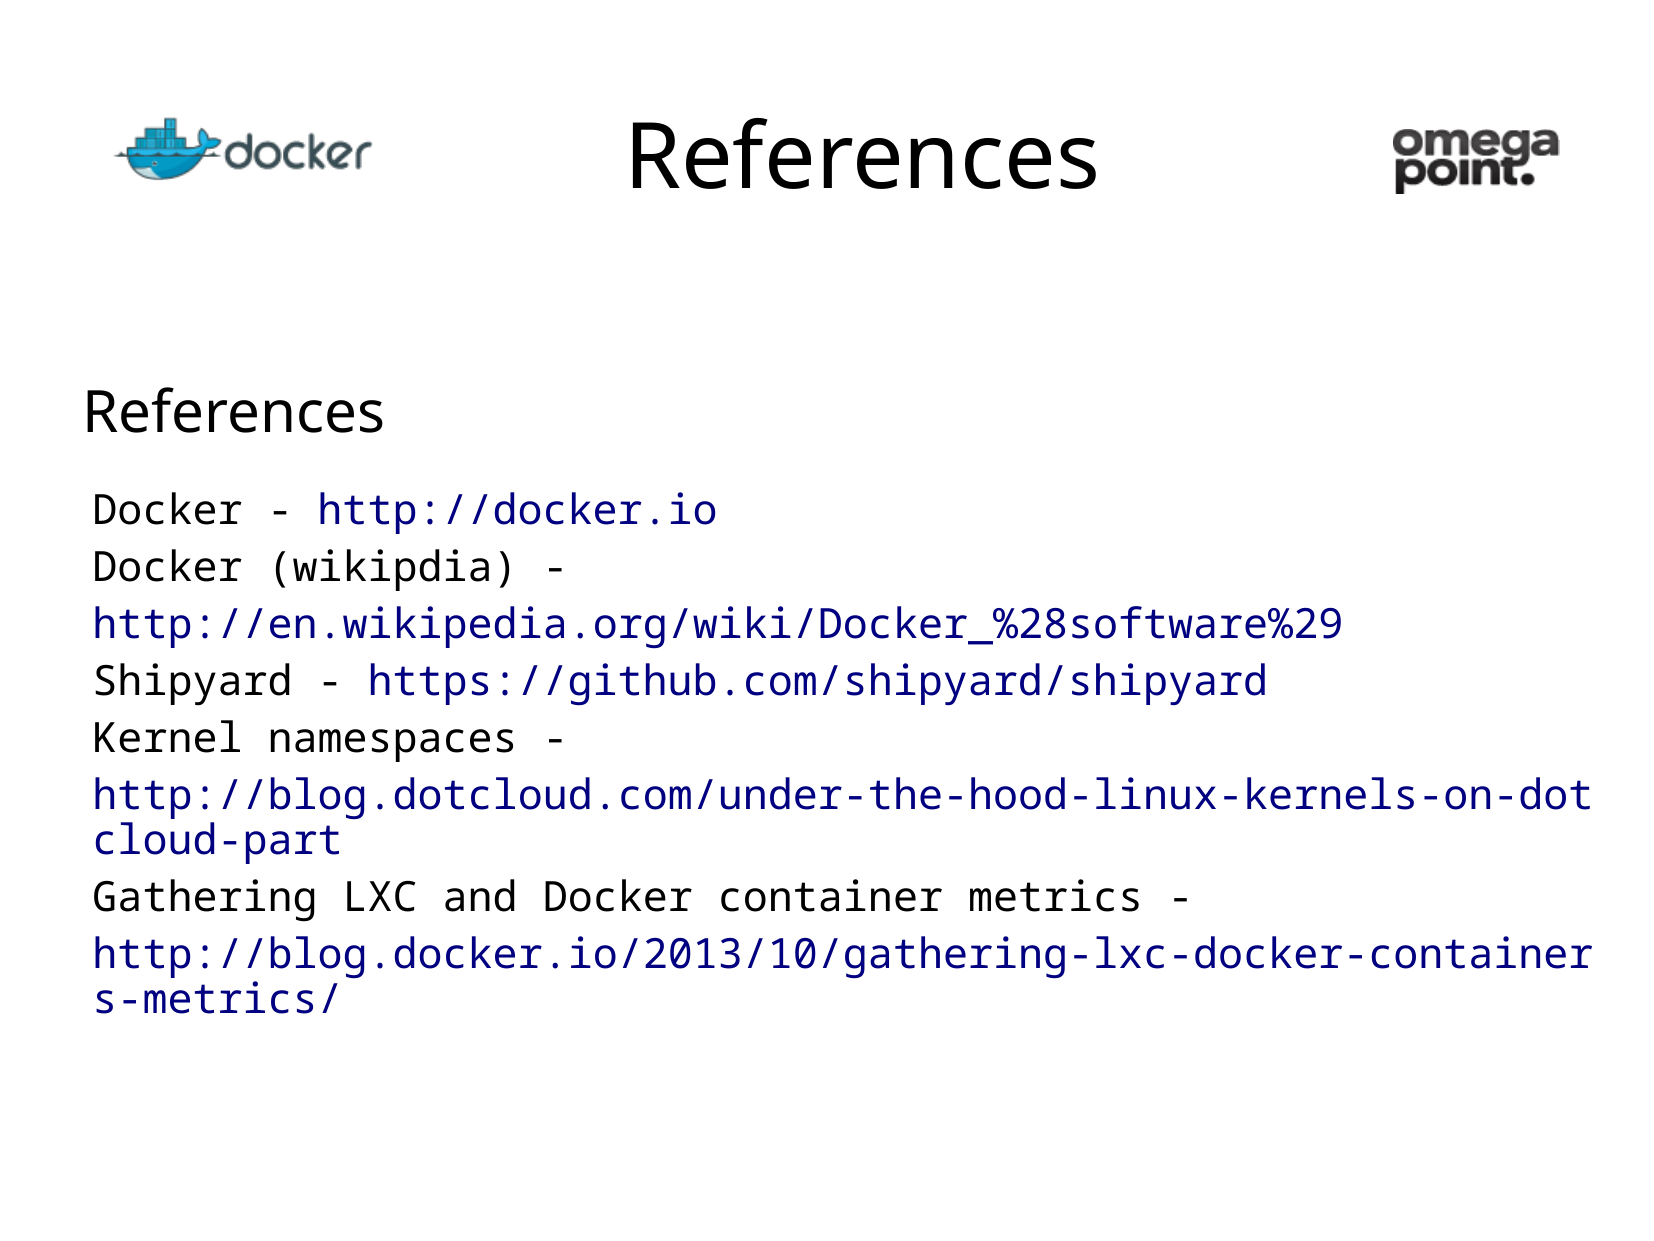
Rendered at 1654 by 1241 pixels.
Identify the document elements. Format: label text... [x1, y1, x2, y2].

picture [1393, 129, 1560, 194]
list References [82, 369, 1571, 472]
text_box Docker - http://docker.io Docker (wikipdia) - http://en.wikipedia.org/wiki/Docker_%28software%29 Shipyard - https://github.com/shipyard/shipyard Kernel namespaces - http://blog.dotcloud.com/under-the-hood-linux-kernels-on-dotcloud-part Gathering LXC and Docker container metrics - http://blog.docker.io/2013/10/gathering-lxc-docker-containers-metrics/ [77, 472, 1619, 1175]
picture [99, 94, 390, 204]
title References [82, 49, 1571, 257]
